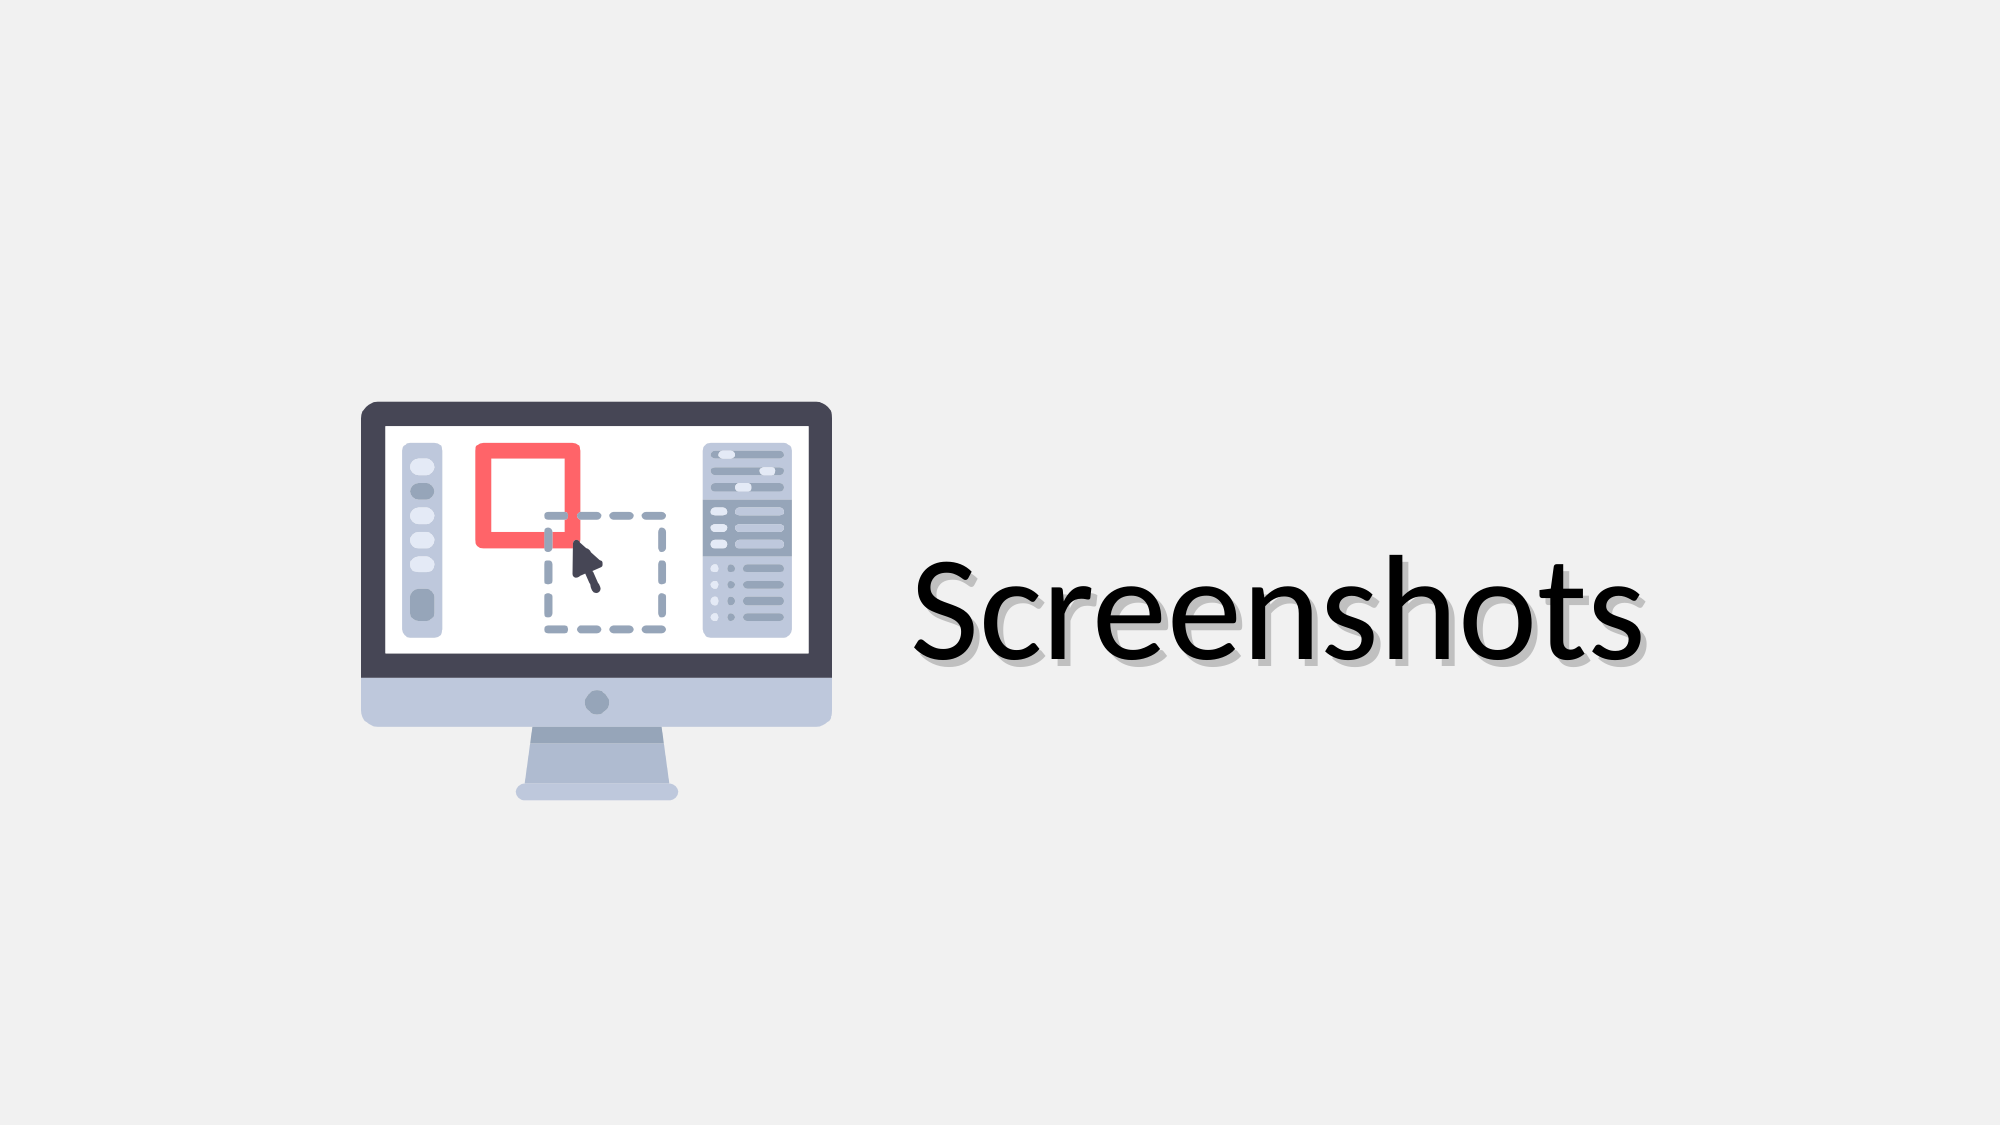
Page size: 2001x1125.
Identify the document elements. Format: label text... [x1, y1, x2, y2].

text_box Screenshots [895, 502, 1662, 698]
picture [361, 365, 832, 836]
